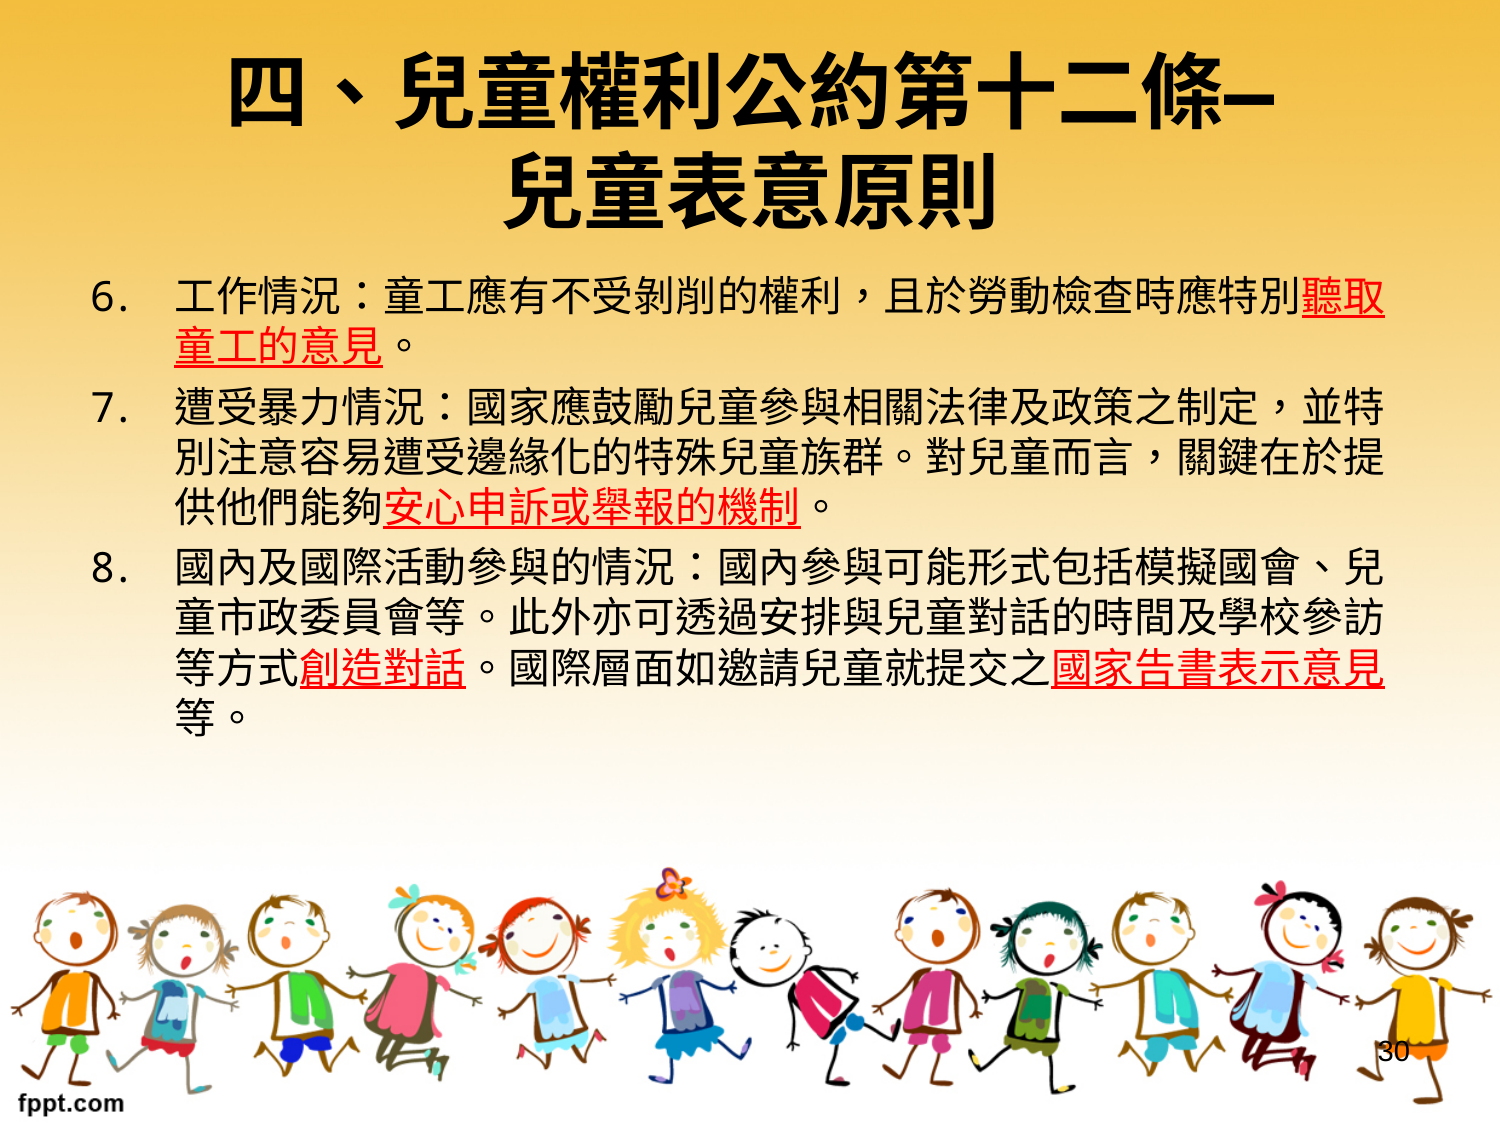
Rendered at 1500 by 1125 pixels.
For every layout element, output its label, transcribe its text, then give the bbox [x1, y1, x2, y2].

title 四、兒童權利公約第十二條— 兒童表意原則 [75, 45, 1426, 233]
list 工作情況：童工應有不受剝削的權利，且於勞動檢查時應特別聽取童工的意見。 遭受暴力情況：國家應鼓勵兒童參與相關法律及政策之制定，並特別注意容易遭受邊緣化的特殊兒童族群。對兒童而言，關鍵在於提供他們能夠安心申訴或舉報的機制。 國內及國際活動參與的情況：國內參與可能形式包括模擬國會、兒童市政委員會等。此外亦可透過安排與兒童對話的時間及學校參訪等方式創造對話。國際層面如邀請兒童就提交之國家告書表示意見等。 [75, 262, 1426, 1005]
text_box <編號> [1074, 1024, 1426, 1103]
picture [0, 0, 1500, 1125]
